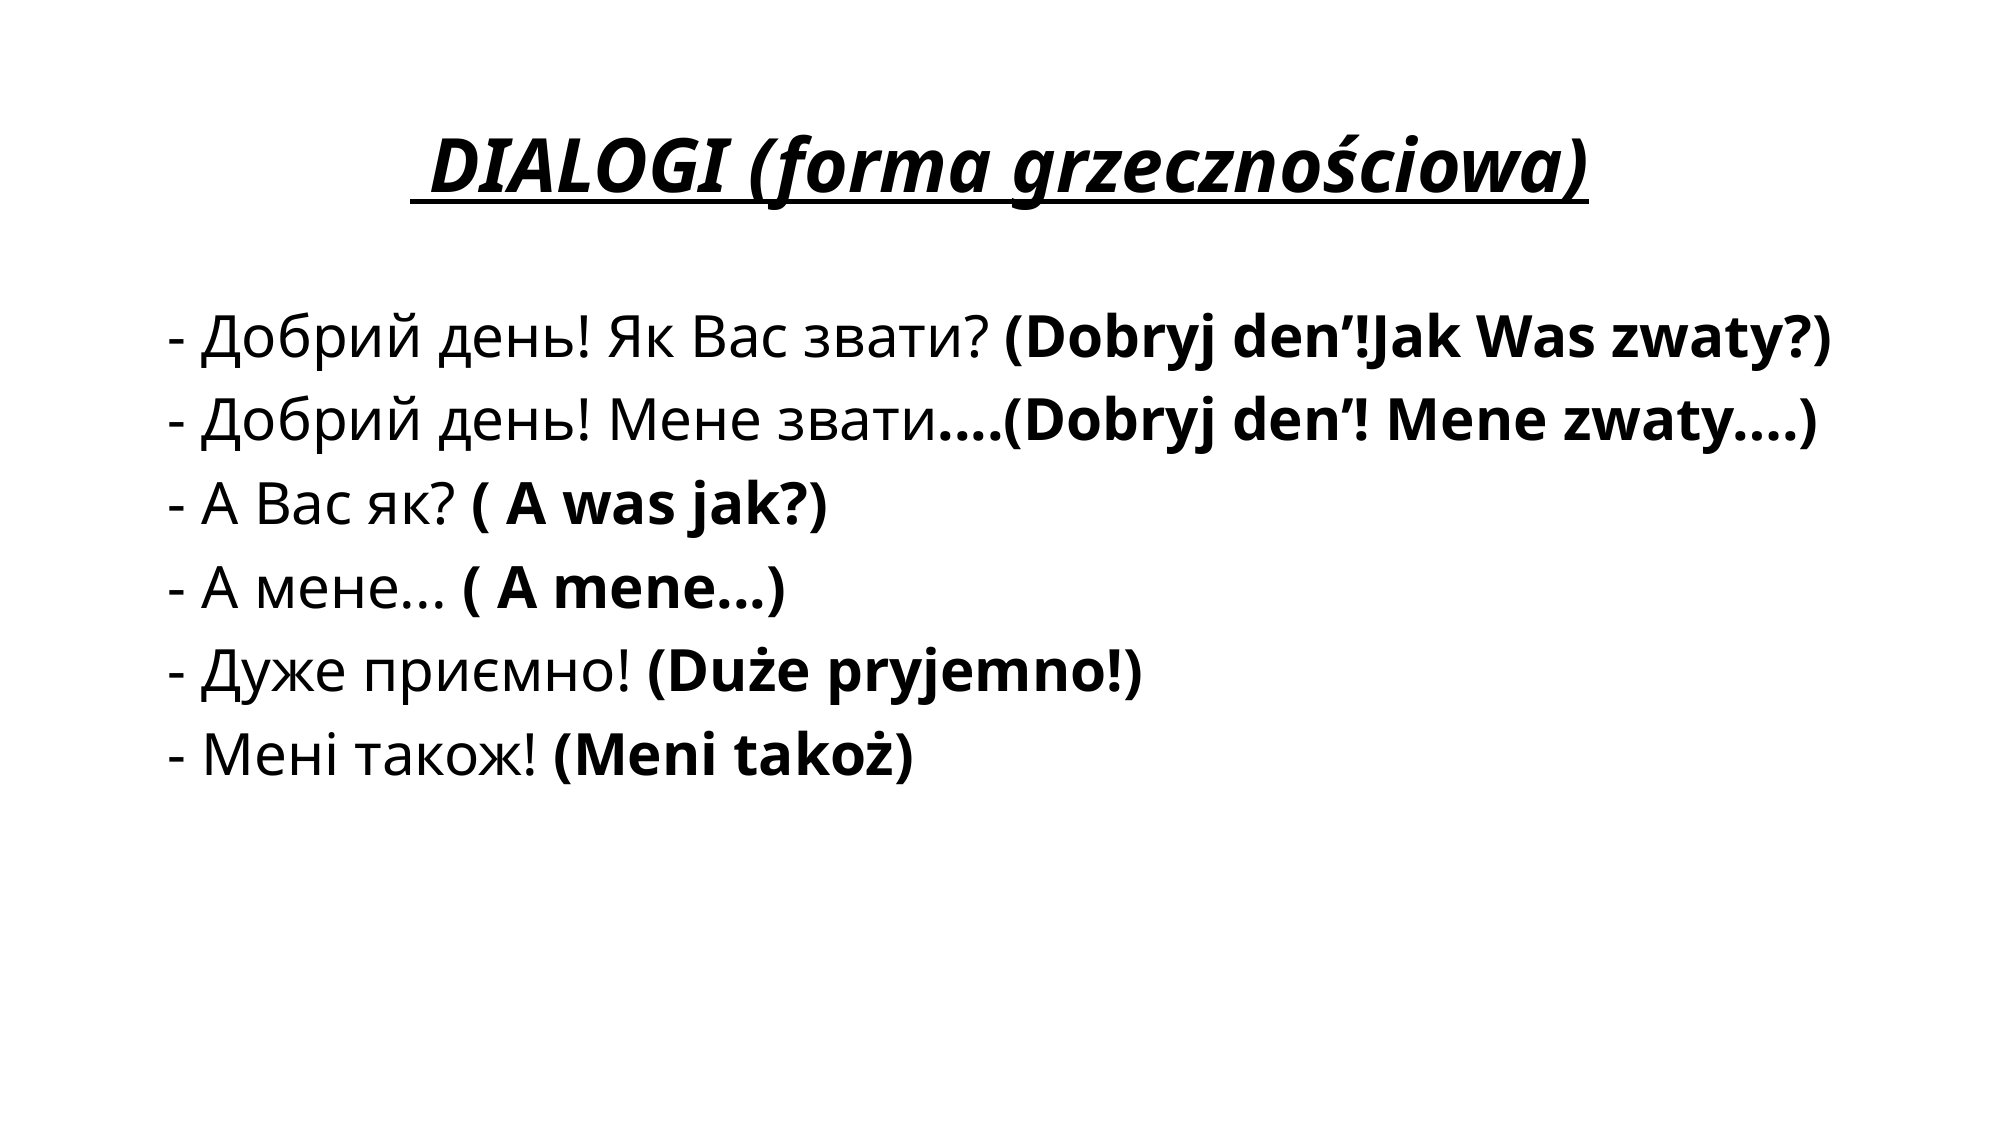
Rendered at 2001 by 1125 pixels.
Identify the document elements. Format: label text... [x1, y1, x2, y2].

title DIALOGI (forma grzecznościowa) [137, 59, 1863, 278]
list - Добрий день! Як Вас звати? (Dobryj den’!Jak Was zwaty?) - Добрий день! Мене звати....(Dobryj den’! Mene zwaty….) - А Вас як? ( A was jak?) - А мене... ( A mene...) - Дуже приємно! (Duże pryjemno!) - Мені також! (Meni takoż) [137, 299, 1863, 1014]
